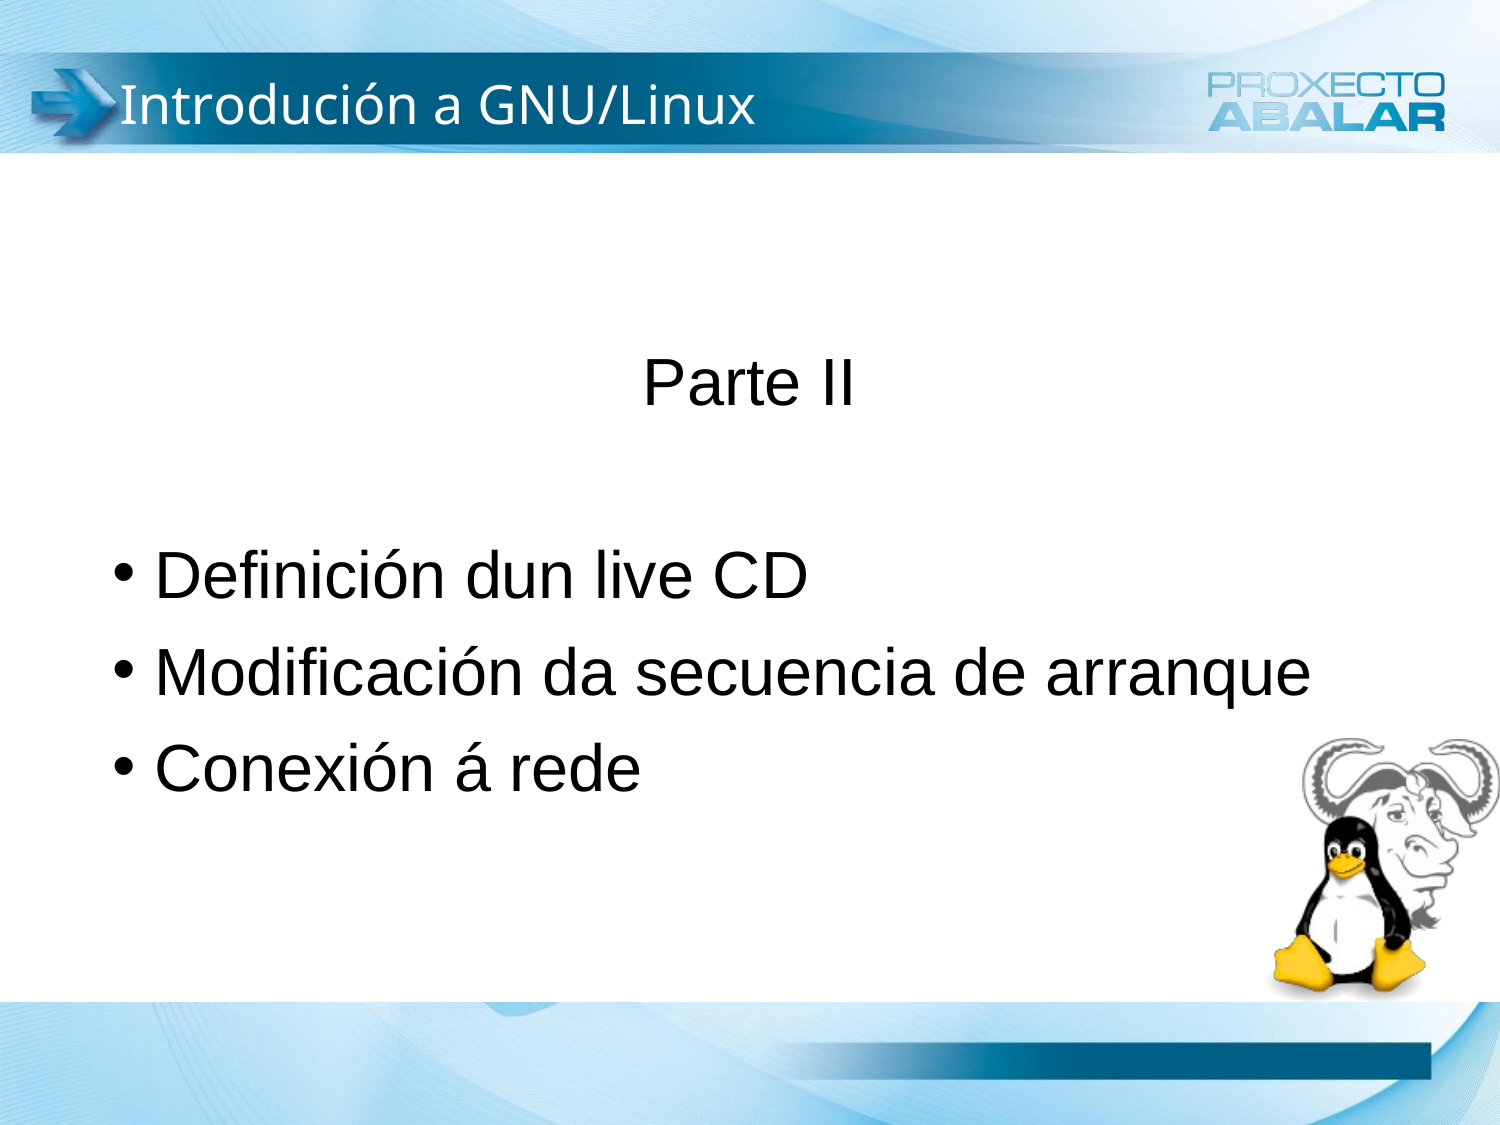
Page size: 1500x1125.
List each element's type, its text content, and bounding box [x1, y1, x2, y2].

text_box Parte II Definición dun live CD Modificación da secuencia de arranque Conexión á rede [112, 83, 1388, 1061]
picture [0, 738, 1500, 1125]
picture [0, 0, 1500, 153]
text_box Introdución a GNU/Linux [104, 62, 772, 143]
